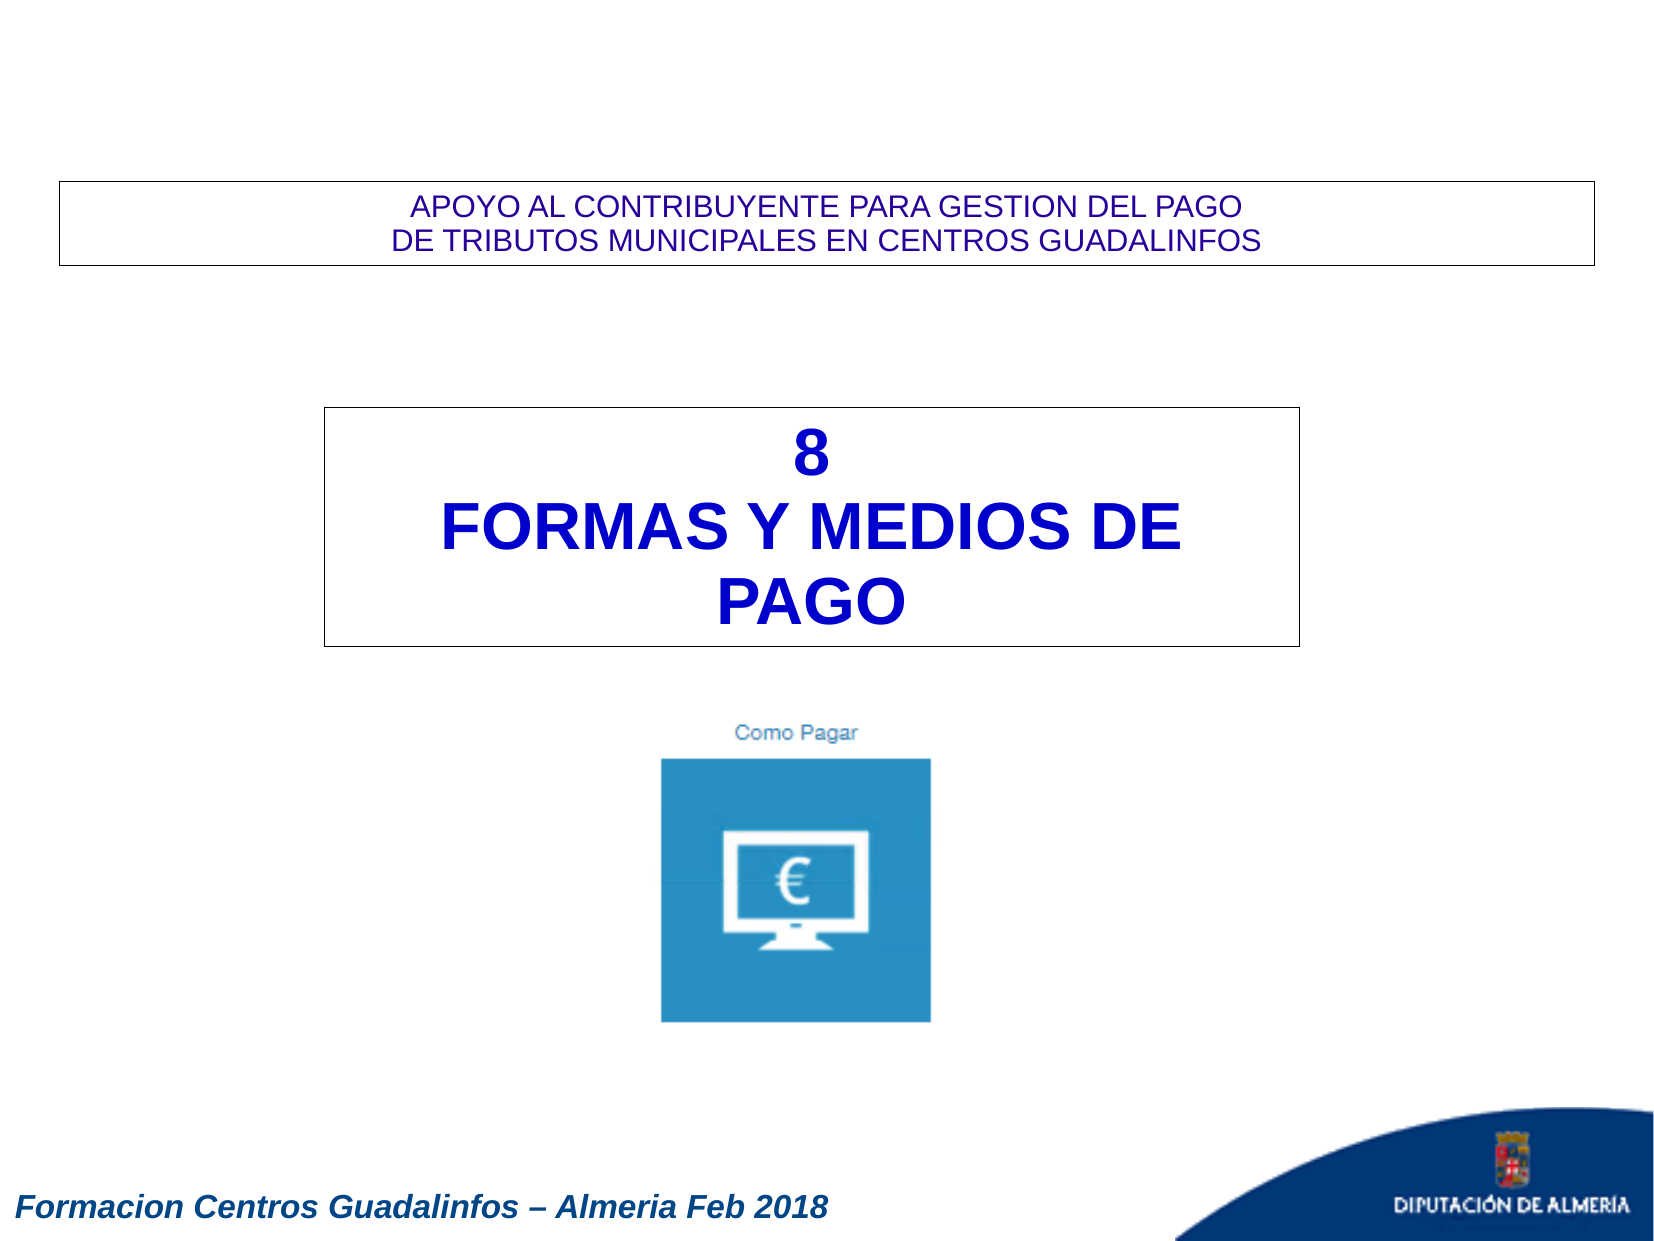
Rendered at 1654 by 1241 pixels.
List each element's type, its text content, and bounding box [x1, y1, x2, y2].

text_box Formacion Centros Guadalinfos – Almeria Feb 2018 [0, 1181, 845, 1234]
picture [648, 708, 945, 1034]
picture [1175, 1107, 1654, 1241]
text_box 8 FORMAS Y MEDIOS DE PAGO [324, 407, 1300, 647]
text_box APOYO AL CONTRIBUYENTE PARA GESTION DEL PAGO DE TRIBUTOS MUNICIPALES EN CENTROS GUADALINFOS [59, 181, 1595, 266]
